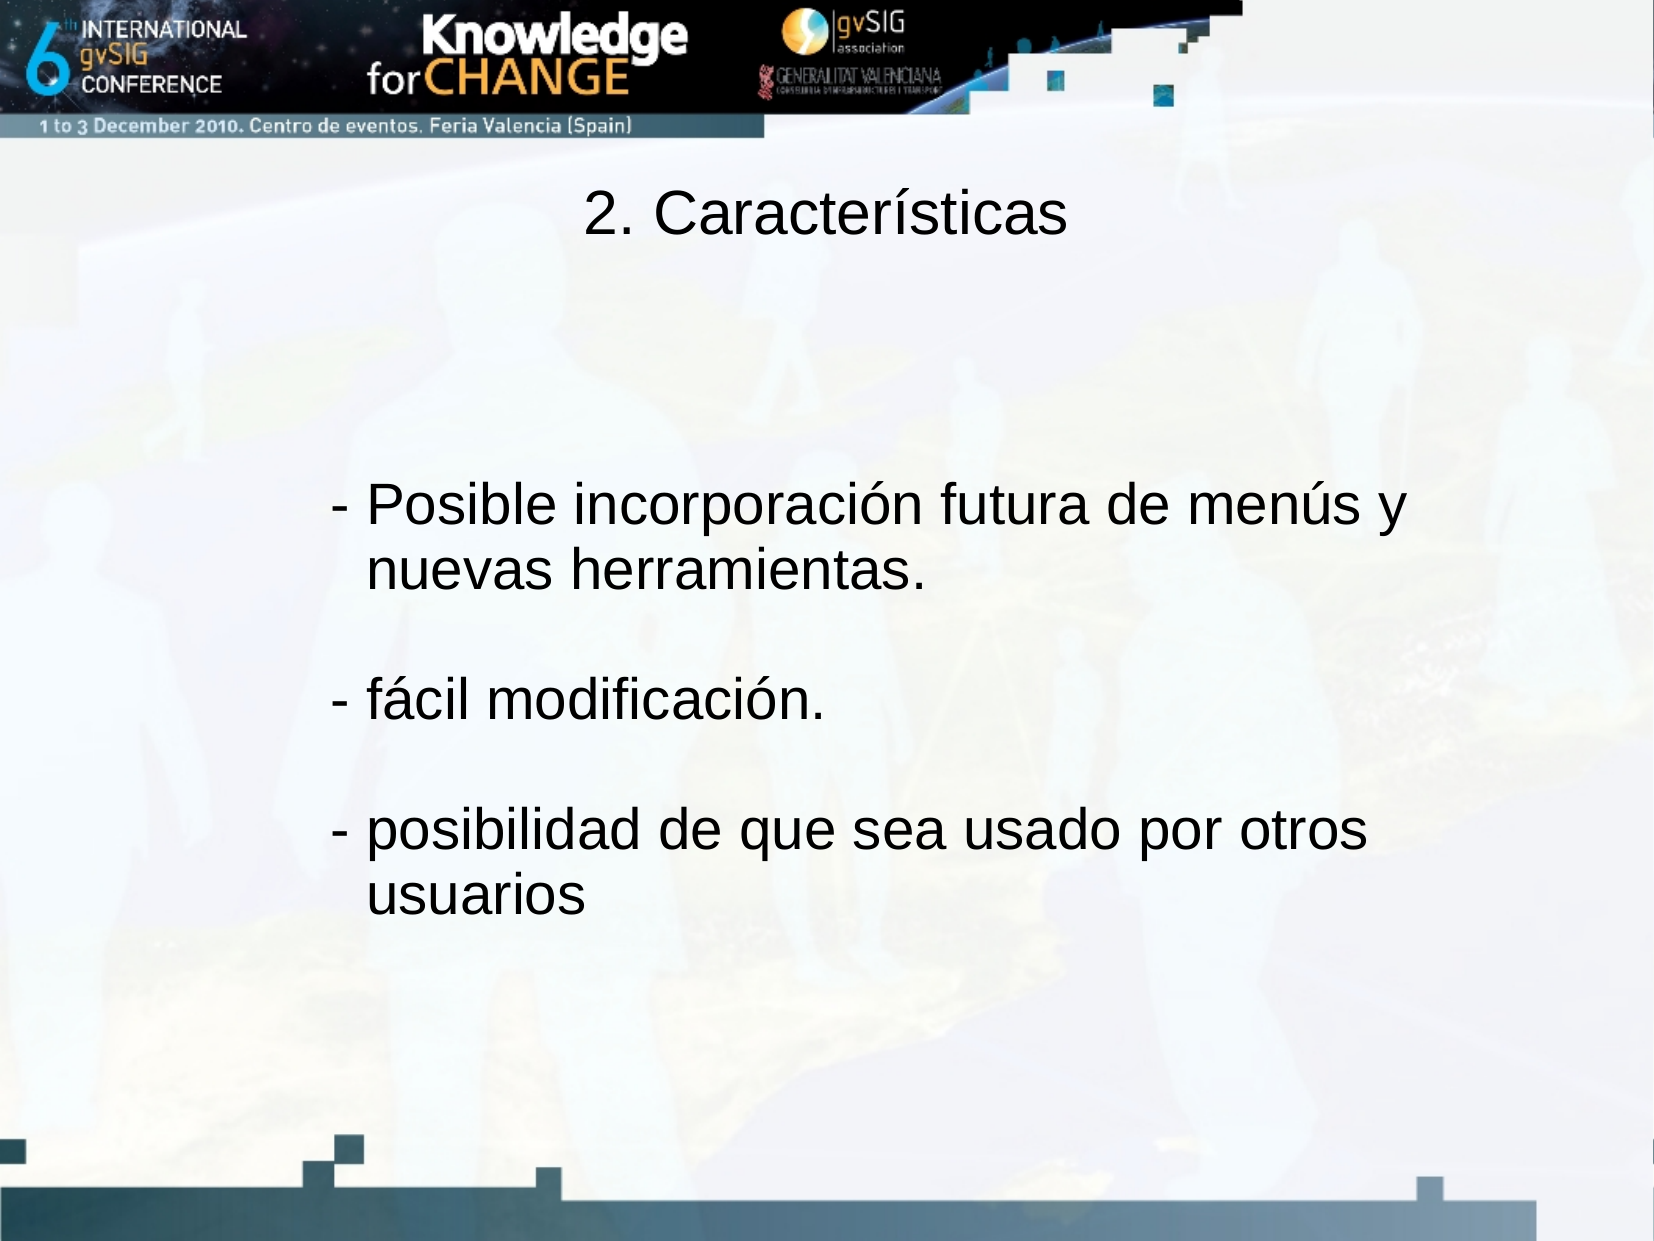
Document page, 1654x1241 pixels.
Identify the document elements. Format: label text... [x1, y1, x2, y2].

picture [0, 0, 1654, 1241]
title 2. Características [82, 177, 1571, 250]
text_box - Posible incorporación futura de menús y nuevas herramientas. - fácil modificación. - posibilidad de que sea usado por otros usuarios [295, 297, 1571, 1102]
